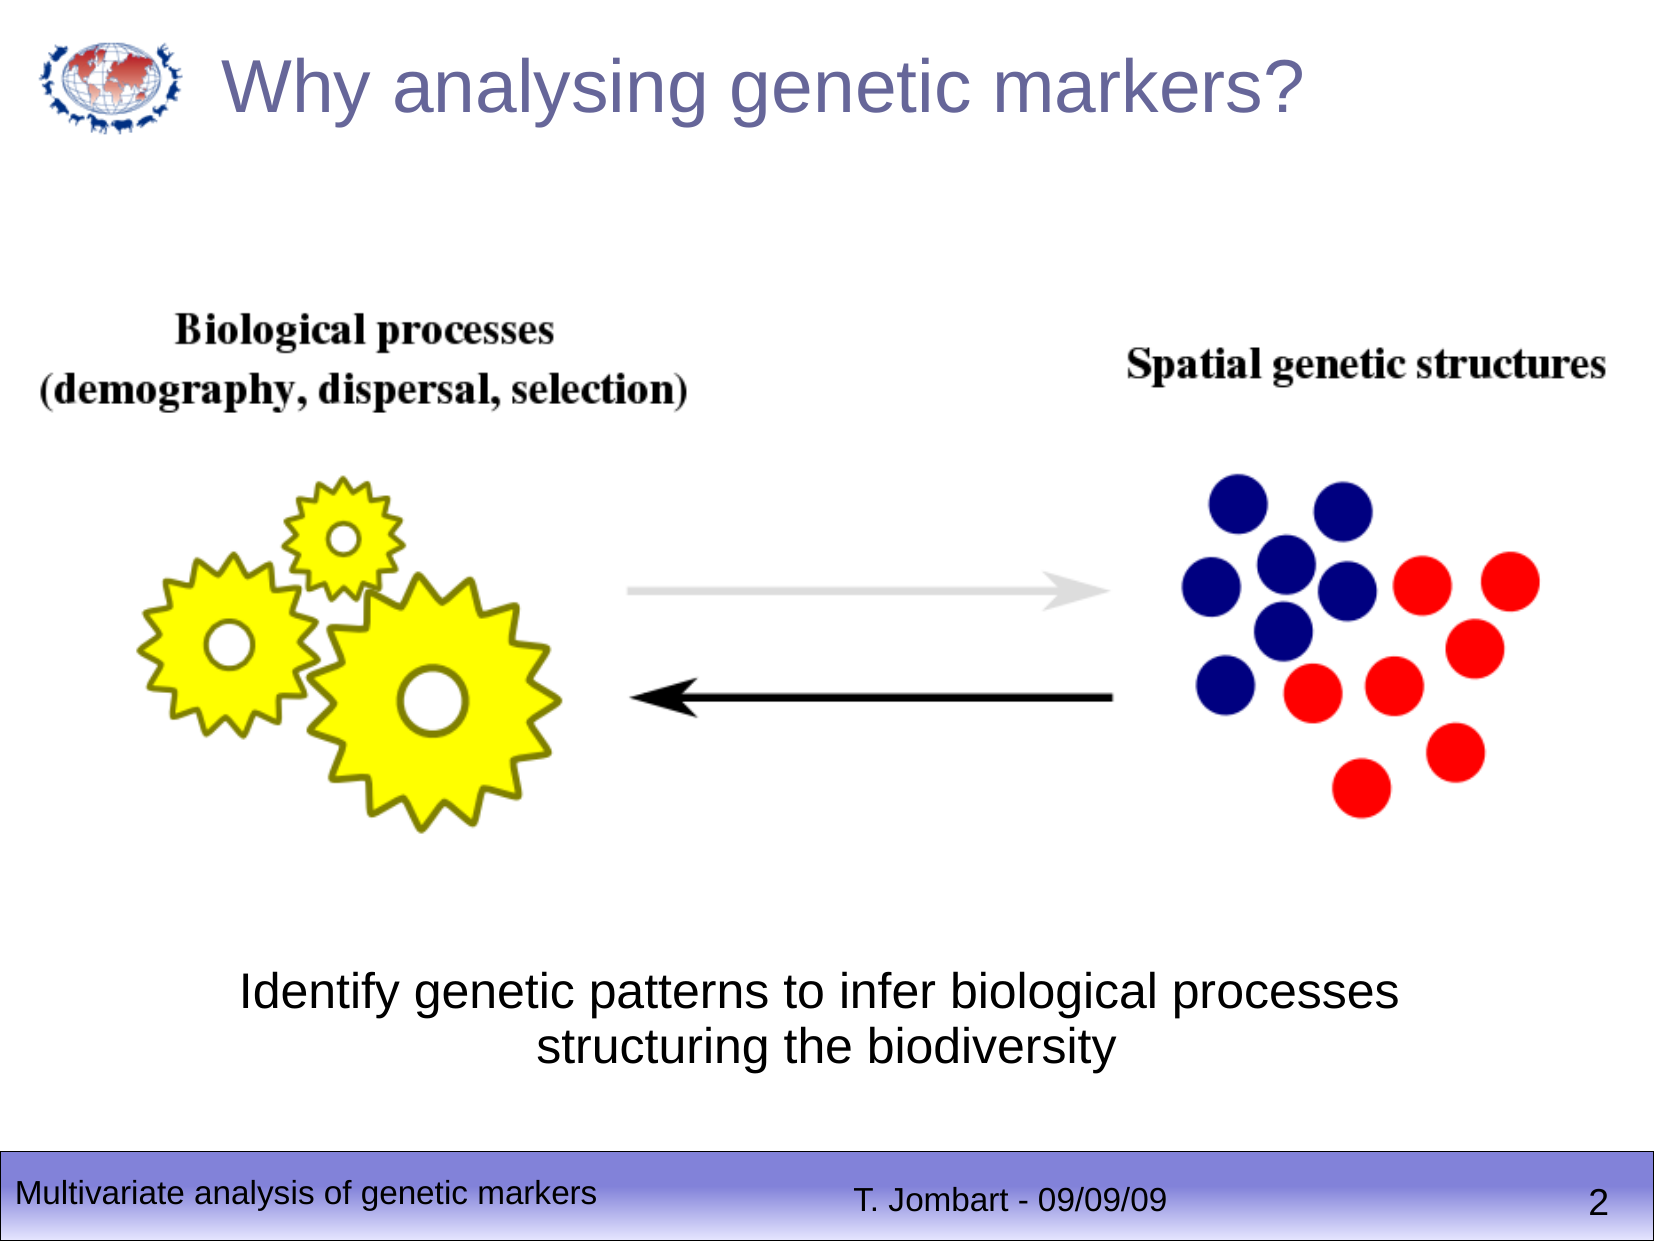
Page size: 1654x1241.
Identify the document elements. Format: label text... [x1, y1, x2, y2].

text_box T. Jombart - 09/09/09 [838, 1174, 1202, 1232]
picture [25, 29, 186, 144]
text_box Multivariate analysis of genetic markers [0, 1167, 614, 1220]
text_box [0, 1151, 1654, 1241]
text_box Identify genetic patterns to infer biological processes structuring the biodiversity [0, 946, 1654, 1091]
text_box Why analysing genetic markers? [206, 37, 1654, 136]
text_box 2 [1573, 1174, 1625, 1232]
picture [25, 254, 1650, 908]
